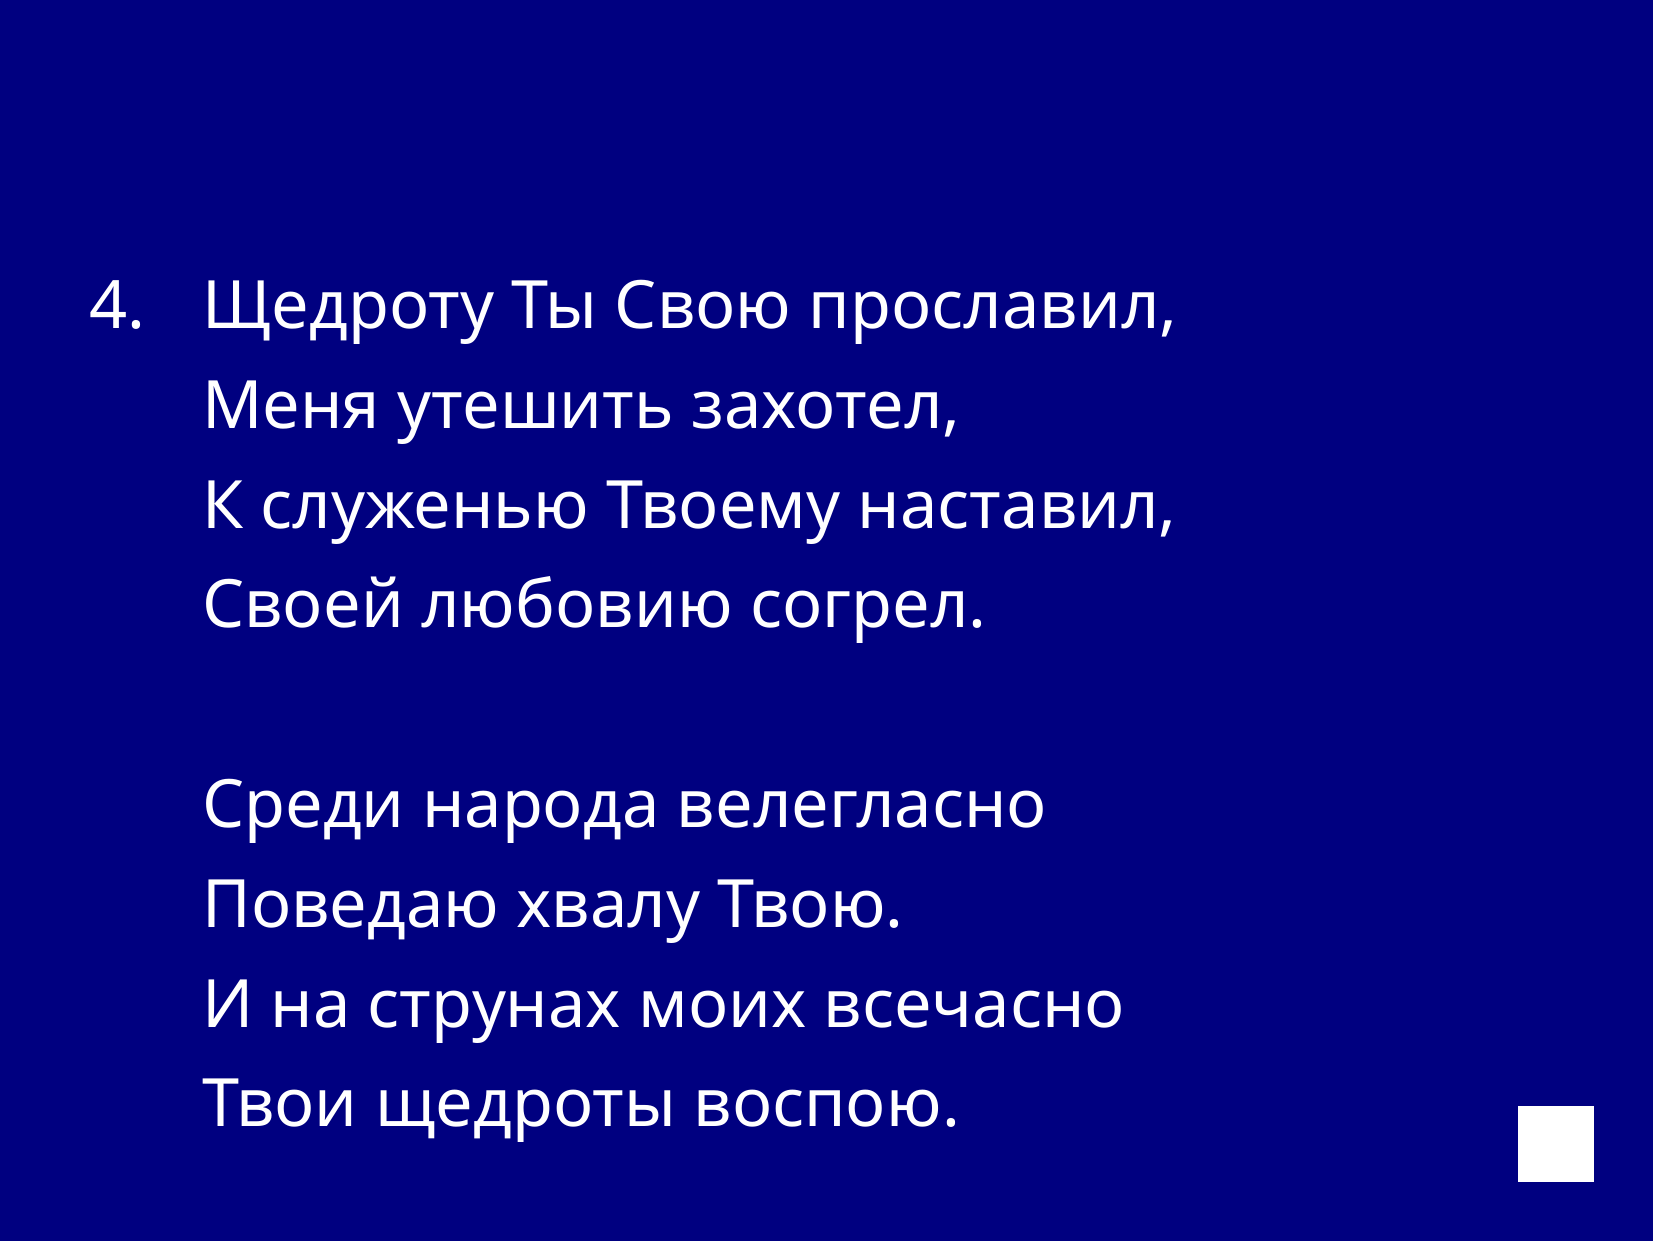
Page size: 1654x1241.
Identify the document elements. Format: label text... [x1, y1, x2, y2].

text_box 4. Щедроту Ты Свою прославил, Меня утешить захотел, К служенью Твоему наставил, Своей любовию согрел. Среди народа велегласно Поведаю хвалу Твою. И на струнах моих всечасно Твои щедроты воспою. [75, 150, 1576, 1163]
text_box [1518, 1106, 1594, 1182]
